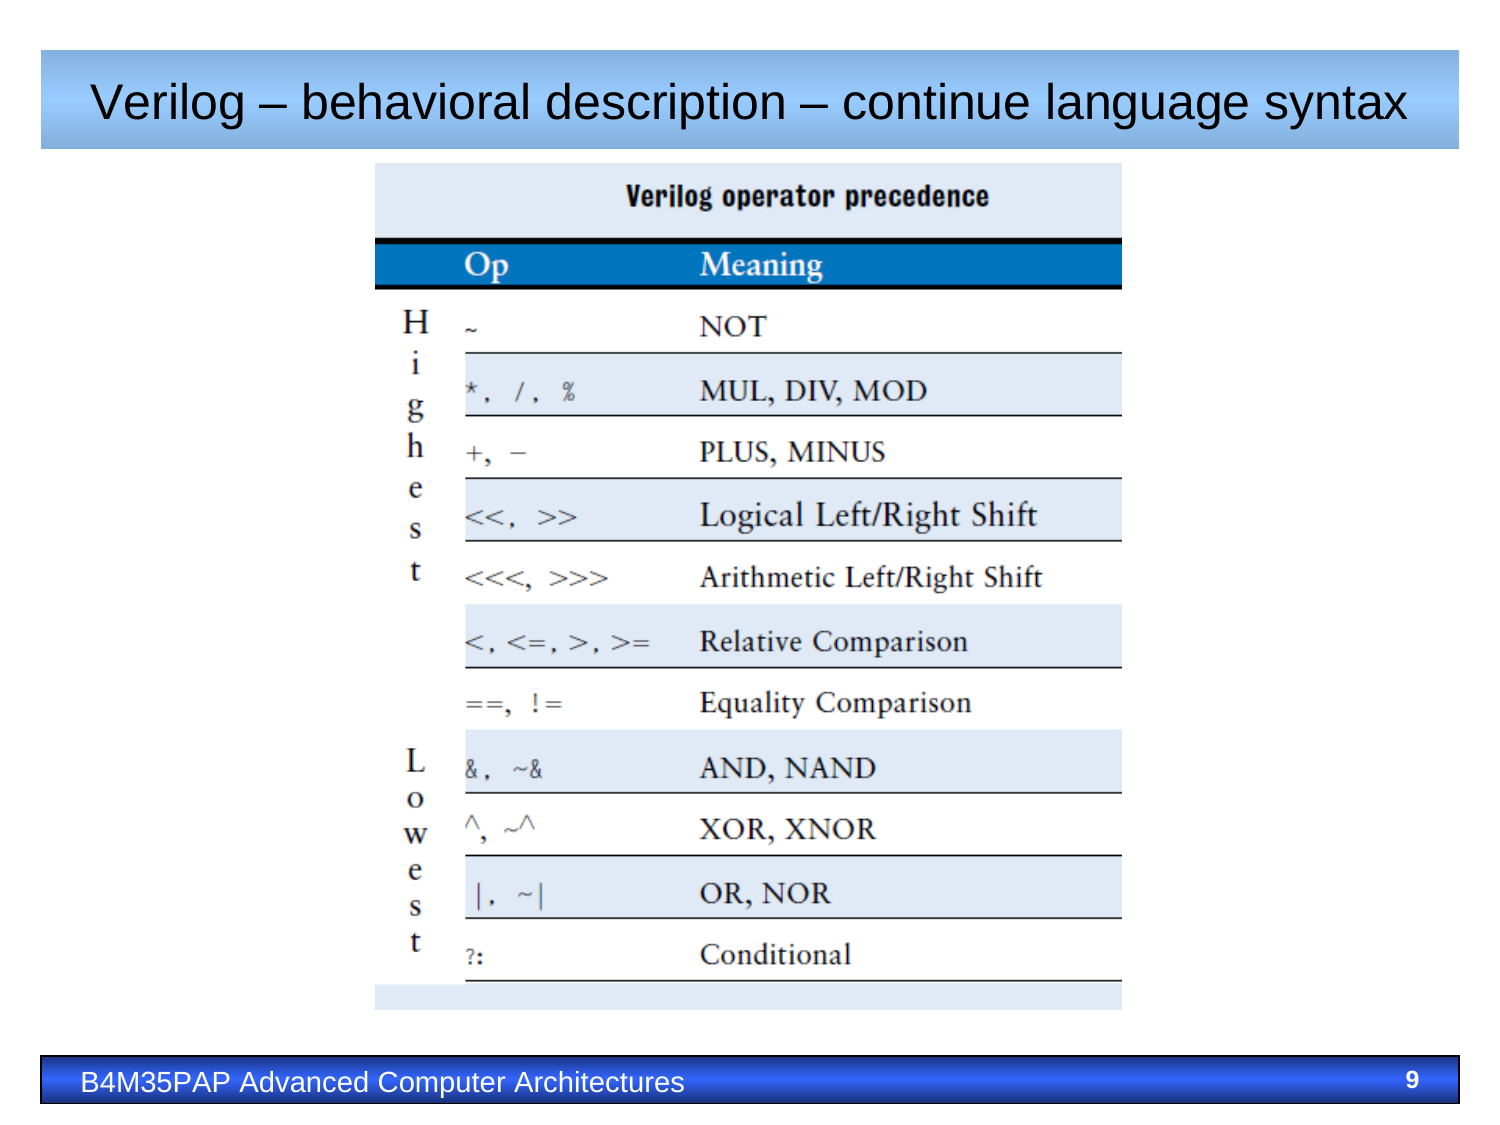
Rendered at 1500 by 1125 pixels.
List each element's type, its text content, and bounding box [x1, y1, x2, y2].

title Verilog – behavioral description – continue language syntax [41, 50, 1459, 149]
picture [375, 163, 1122, 1010]
